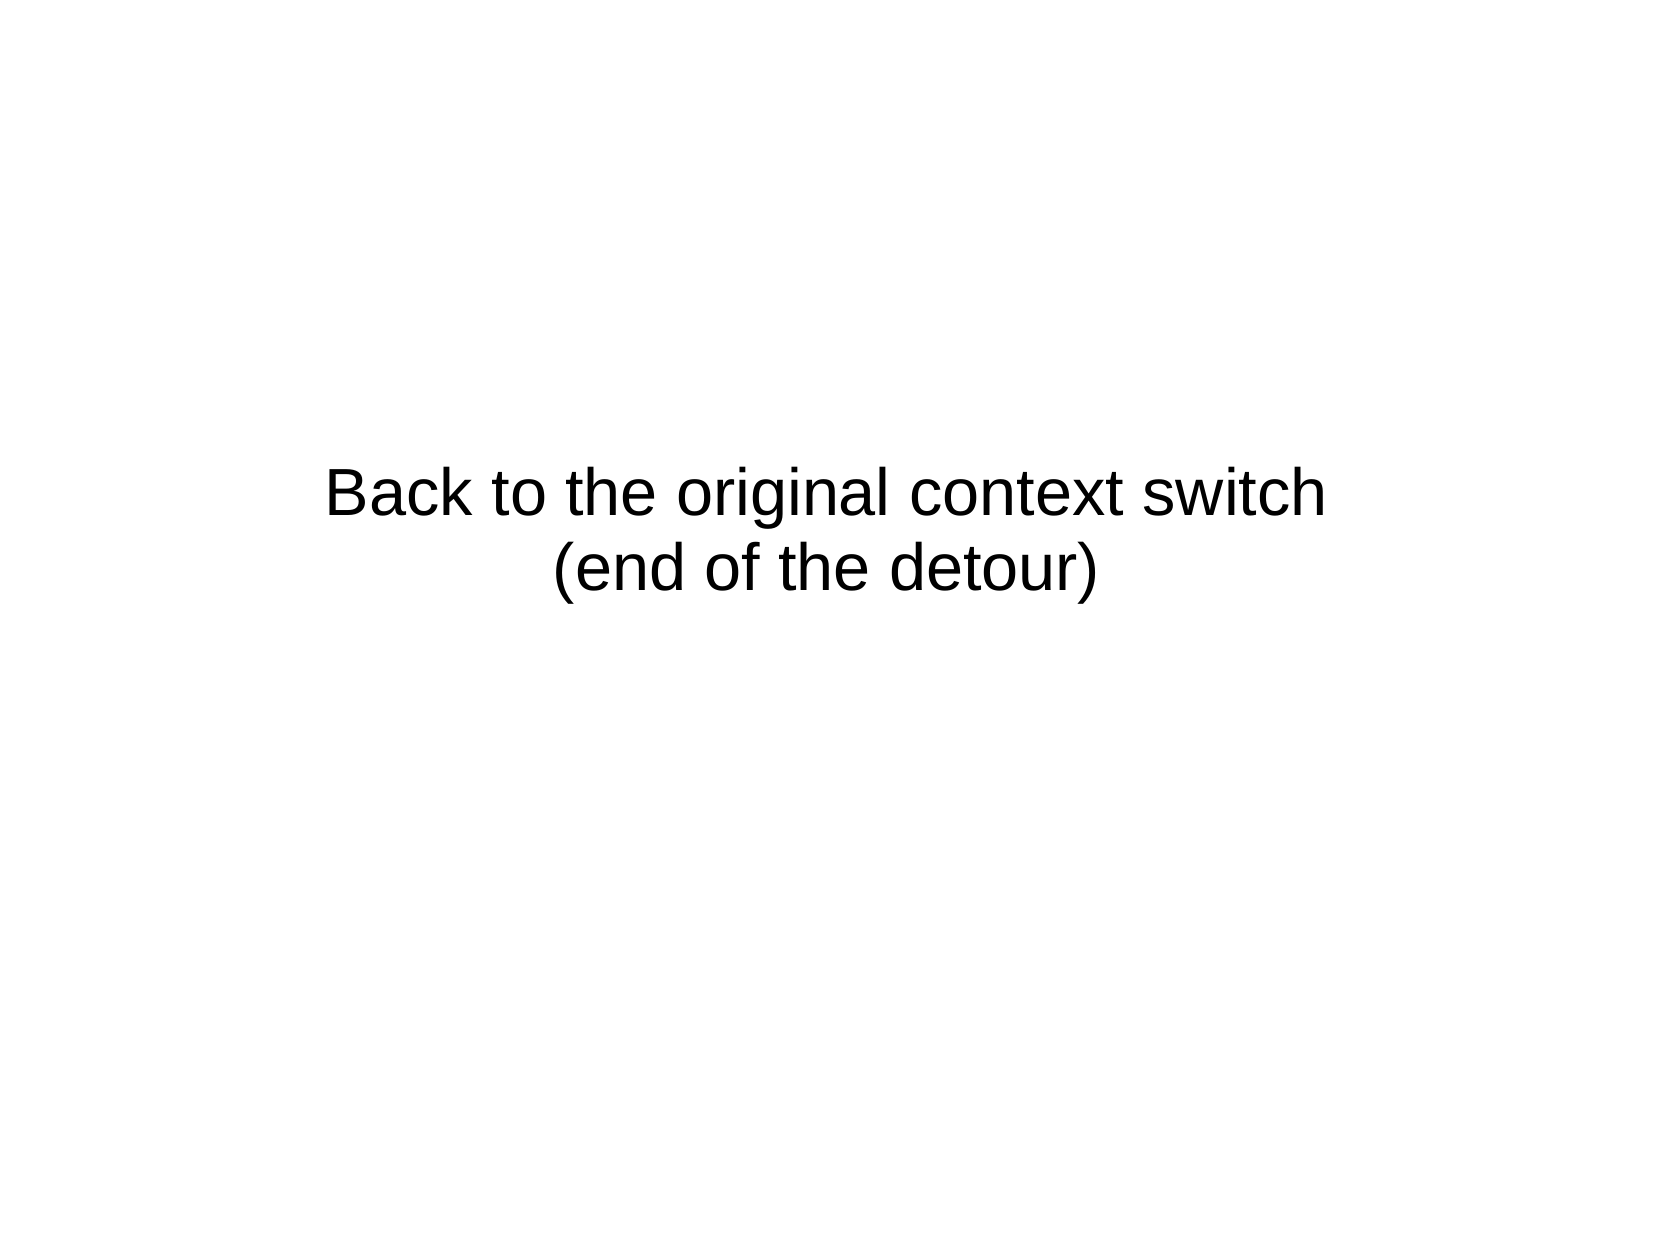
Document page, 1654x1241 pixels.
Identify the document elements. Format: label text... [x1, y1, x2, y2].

subtitle Back to the original context switch (end of the detour) [82, 49, 1571, 1010]
